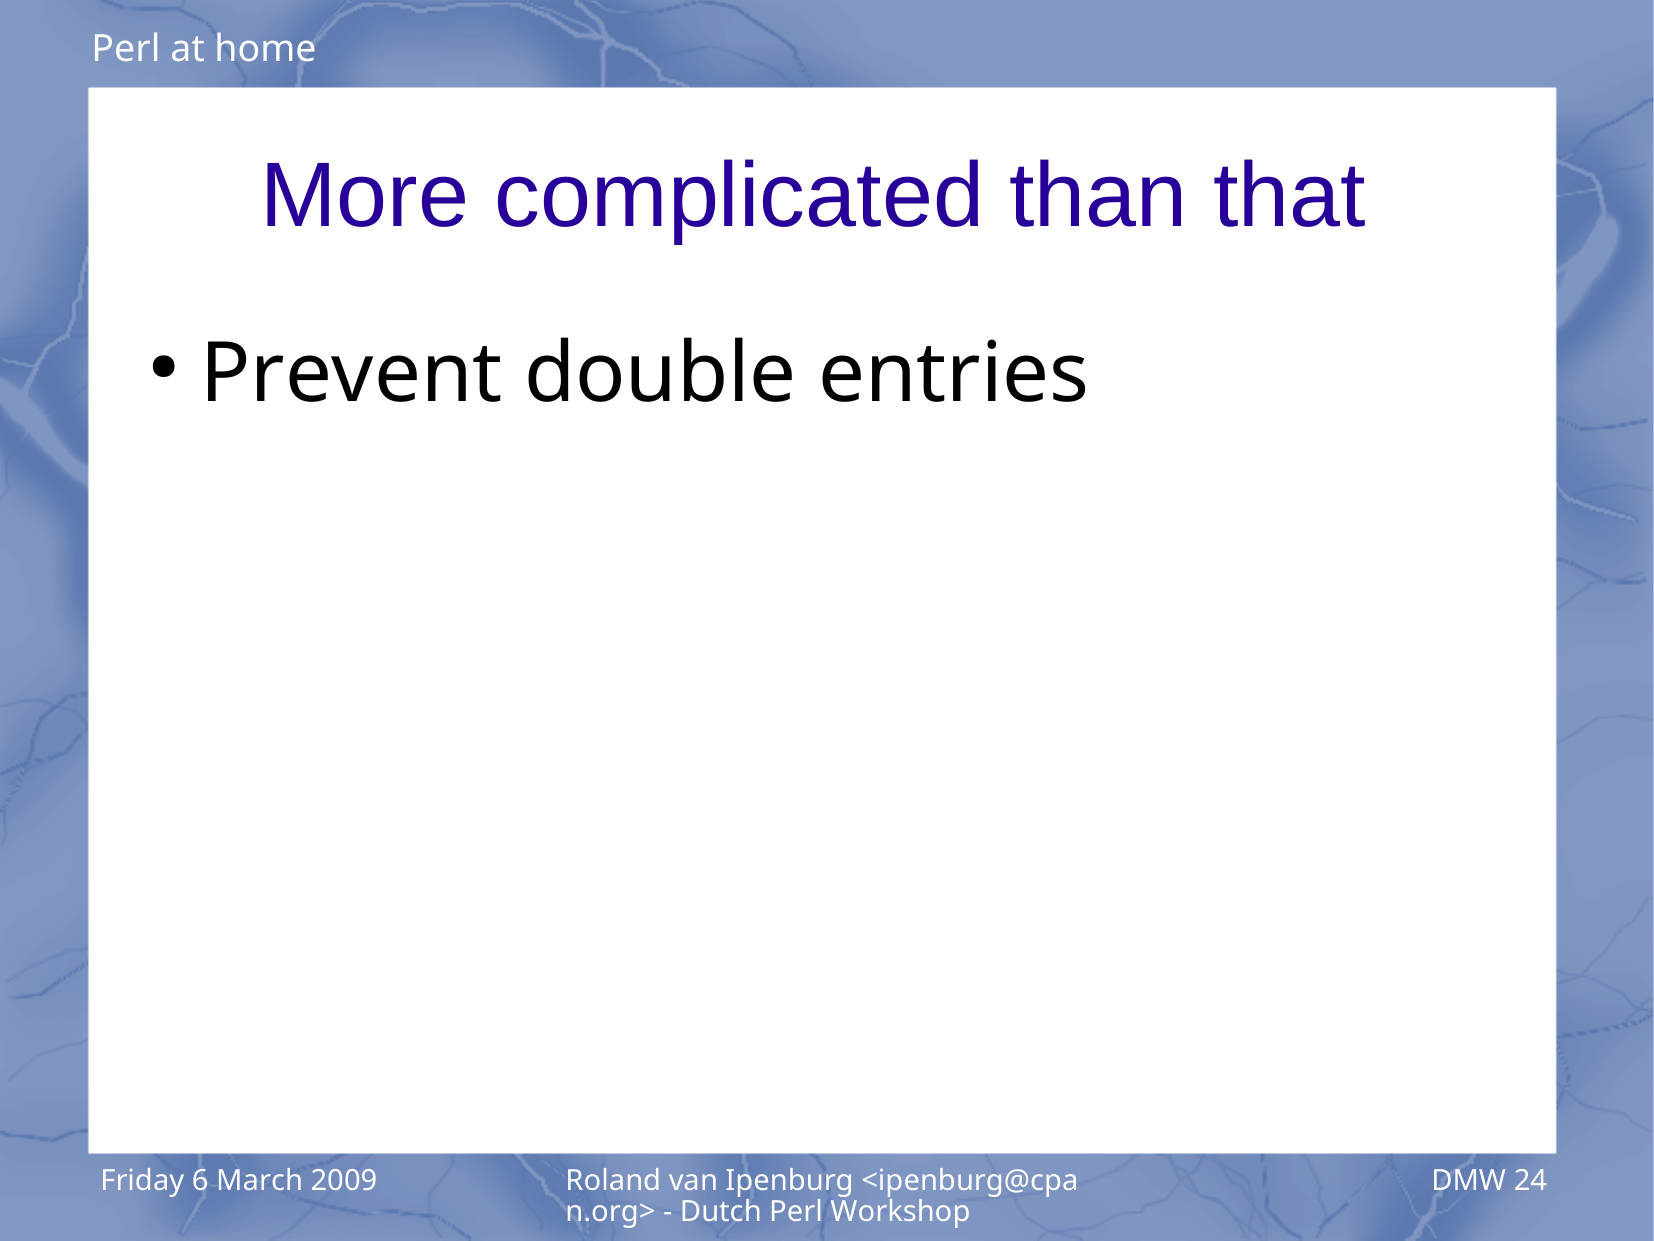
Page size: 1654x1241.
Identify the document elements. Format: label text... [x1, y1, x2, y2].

text_box Prevent double entries [123, 294, 993, 427]
picture [0, 0, 1654, 1241]
title More complicated than that [118, 98, 1536, 291]
